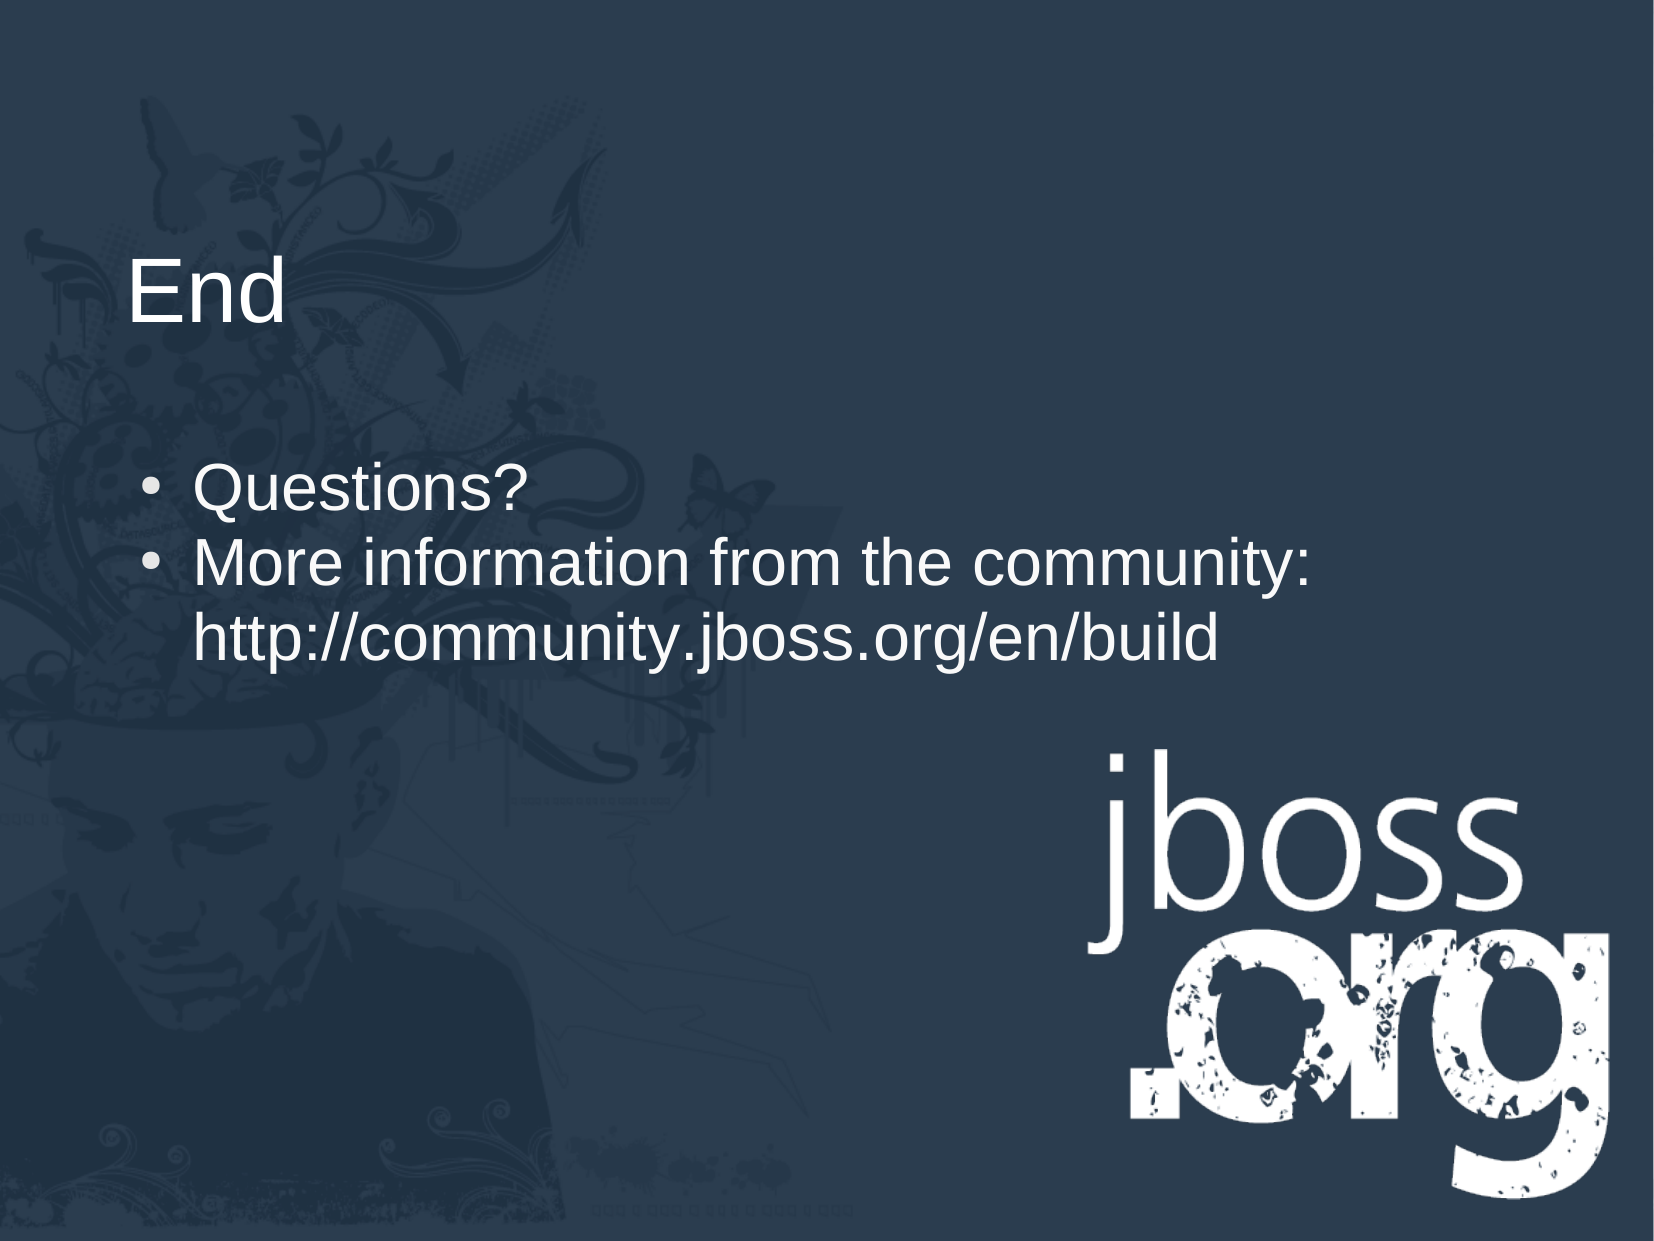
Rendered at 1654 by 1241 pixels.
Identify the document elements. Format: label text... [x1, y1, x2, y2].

picture [0, 0, 1654, 1241]
title End [125, 187, 1538, 395]
list Questions? More information from the community: http://community.jboss.org/en/build [121, 450, 1388, 954]
